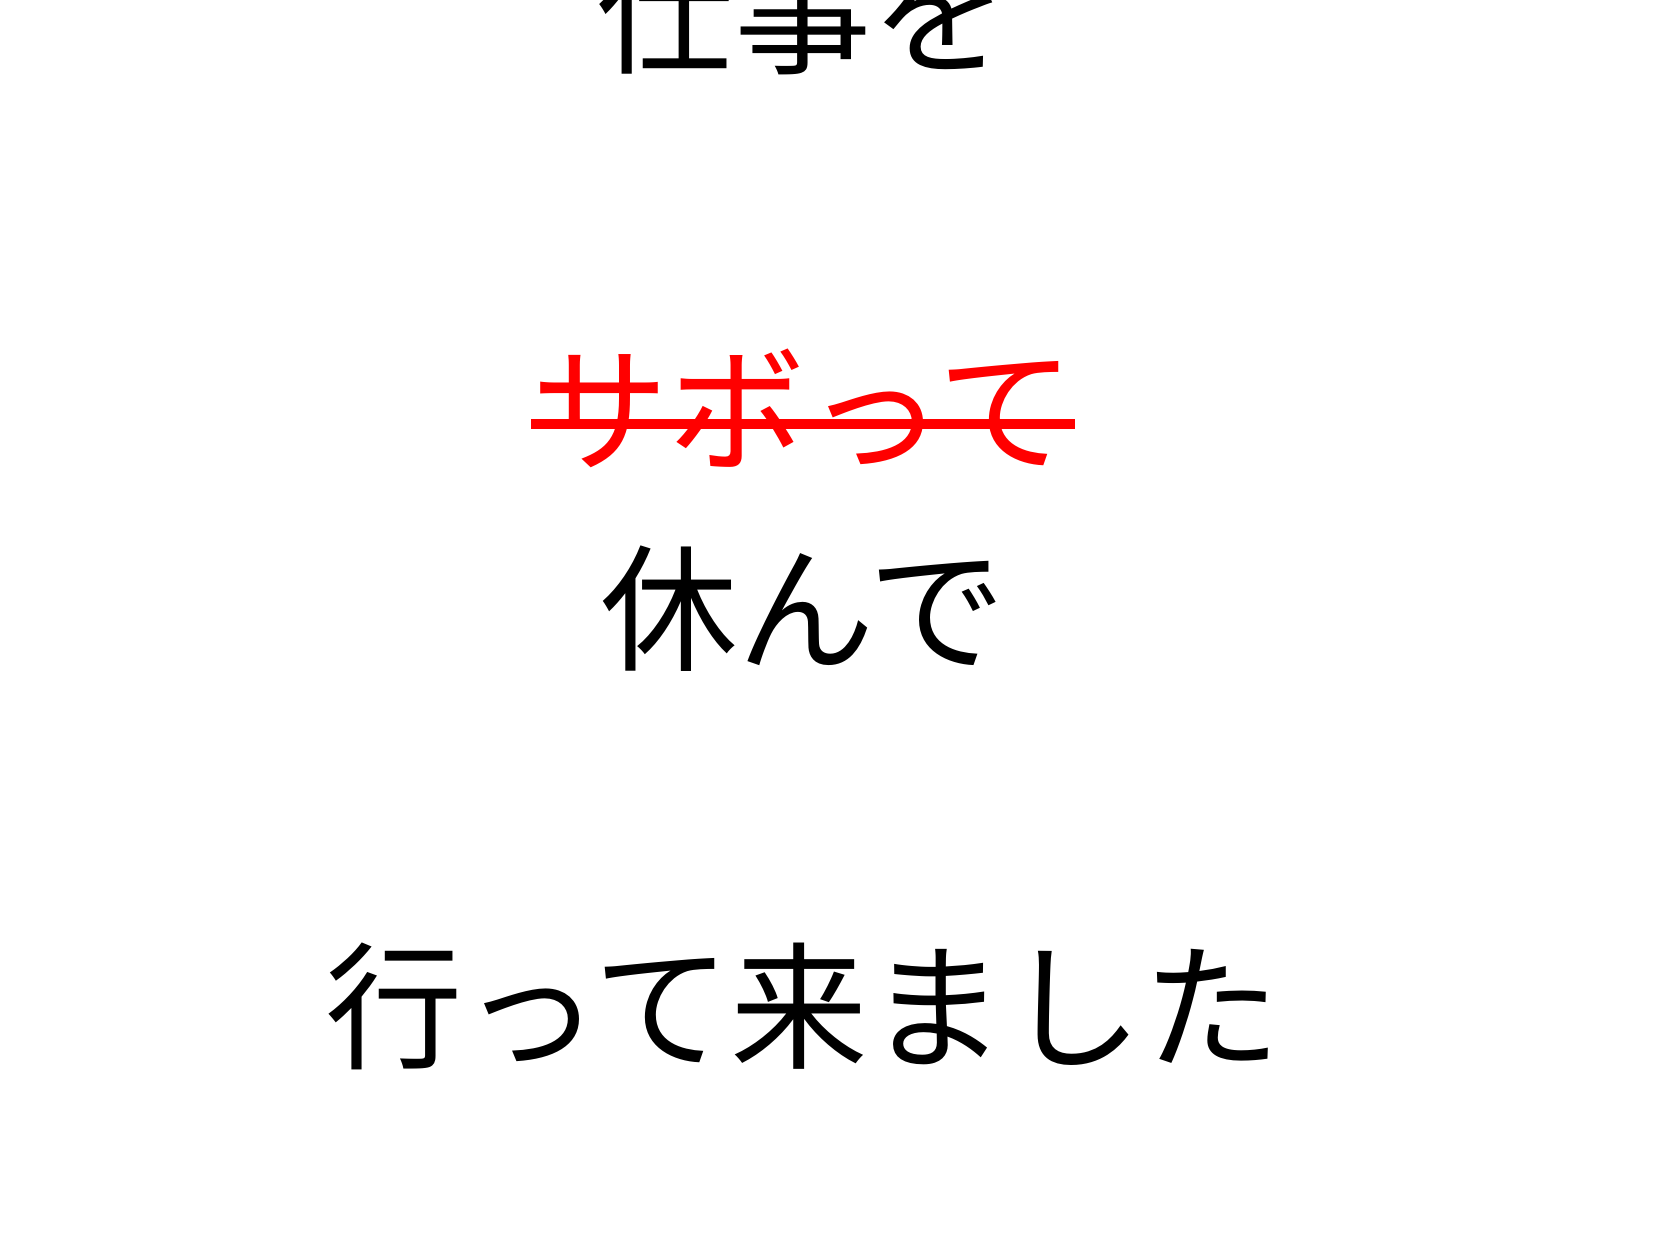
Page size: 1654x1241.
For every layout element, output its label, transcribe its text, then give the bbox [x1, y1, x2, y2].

title 仕事を サボって 休んで 行って来ました [59, 88, 1548, 914]
